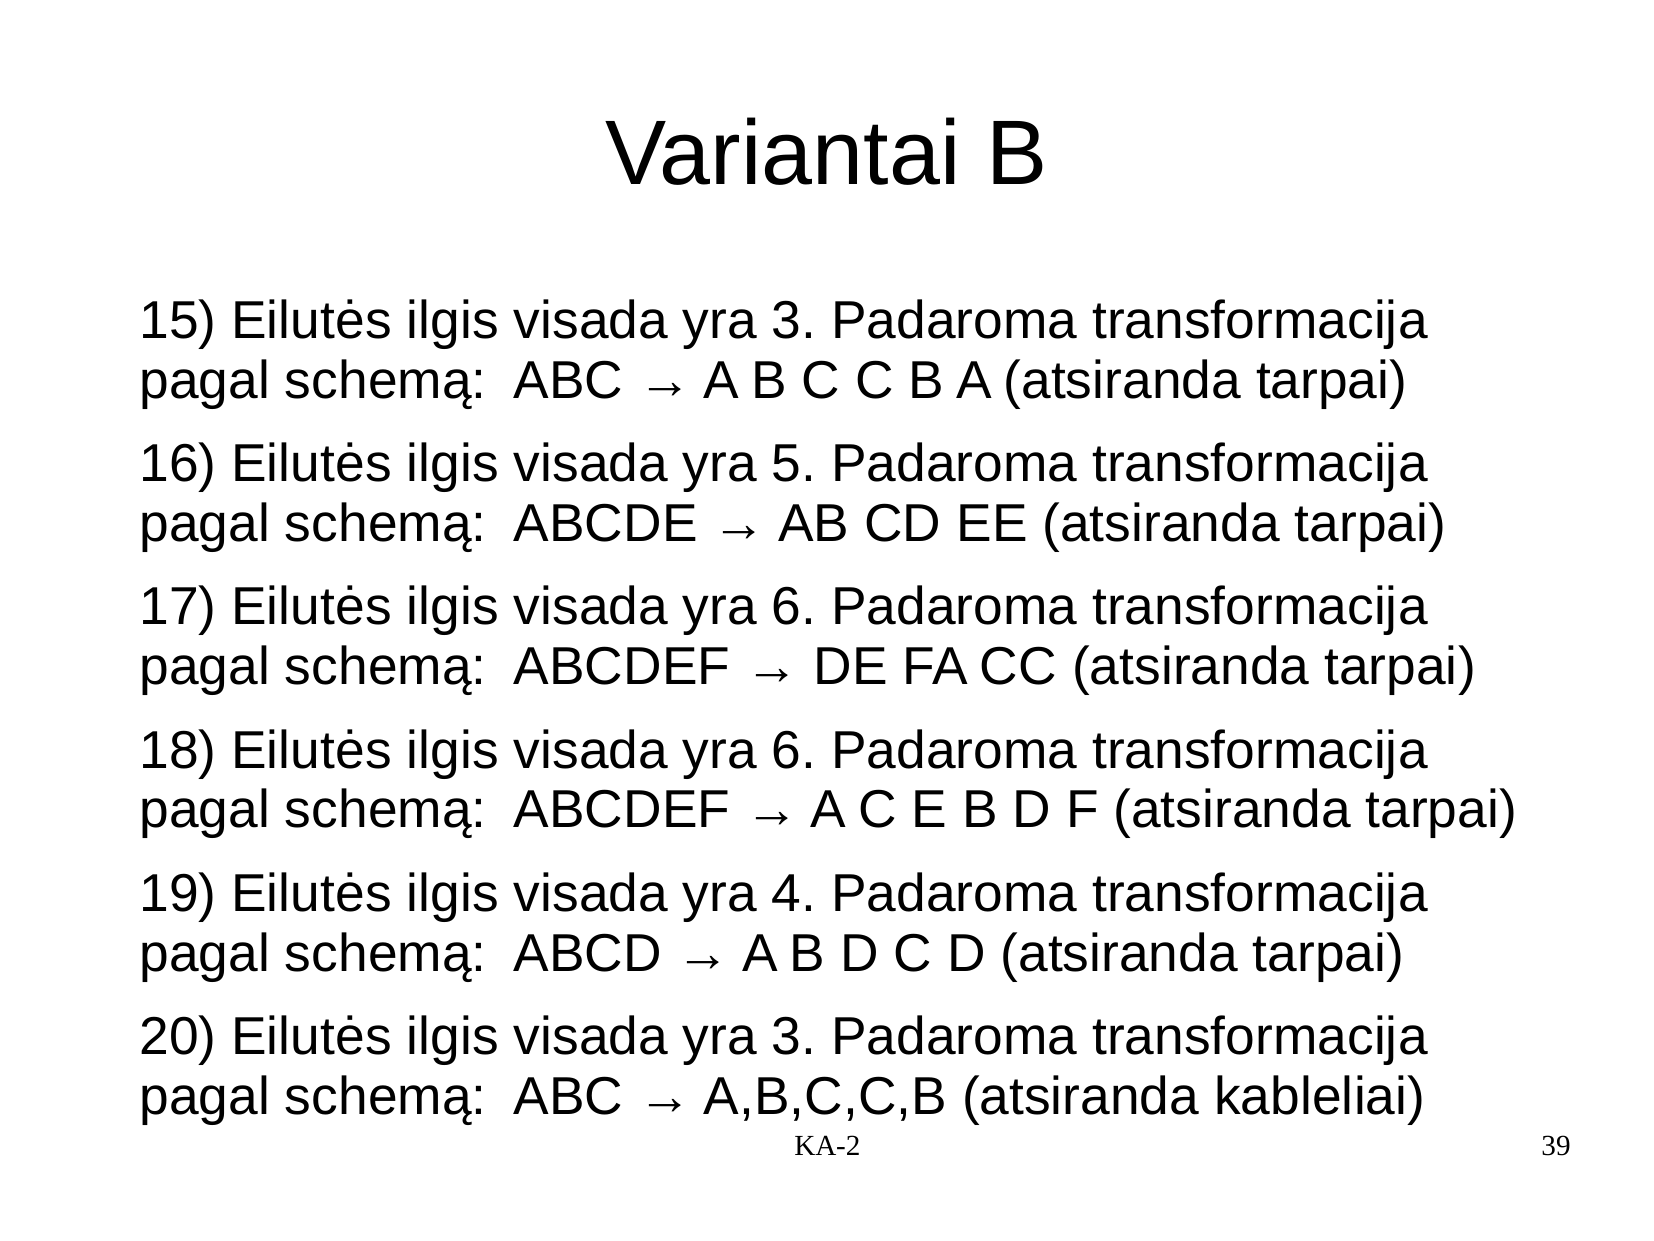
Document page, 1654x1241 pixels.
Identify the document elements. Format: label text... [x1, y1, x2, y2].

title Variantai B [82, 49, 1571, 257]
list 15) Eilutės ilgis visada yra 3. Padaroma transformacija pagal schemą: ABC → A B C C B A (atsiranda tarpai) 16) Eilutės ilgis visada yra 5. Padaroma transformacija pagal schemą: ABCDE → AB CD EE (atsiranda tarpai) 17) Eilutės ilgis visada yra 6. Padaroma transformacija pagal schemą: ABCDEF → DE FA CC (atsiranda tarpai) 18) Eilutės ilgis visada yra 6. Padaroma transformacija pagal schemą: ABCDEF → A C E B D F (atsiranda tarpai) 19) Eilutės ilgis visada yra 4. Padaroma transformacija pagal schemą: ABCD → A B D C D (atsiranda tarpai) 20) Eilutės ilgis visada yra 3. Padaroma transformacija pagal schemą: ABC → A,B,C,C,B (atsiranda kableliai) [82, 290, 1538, 1170]
